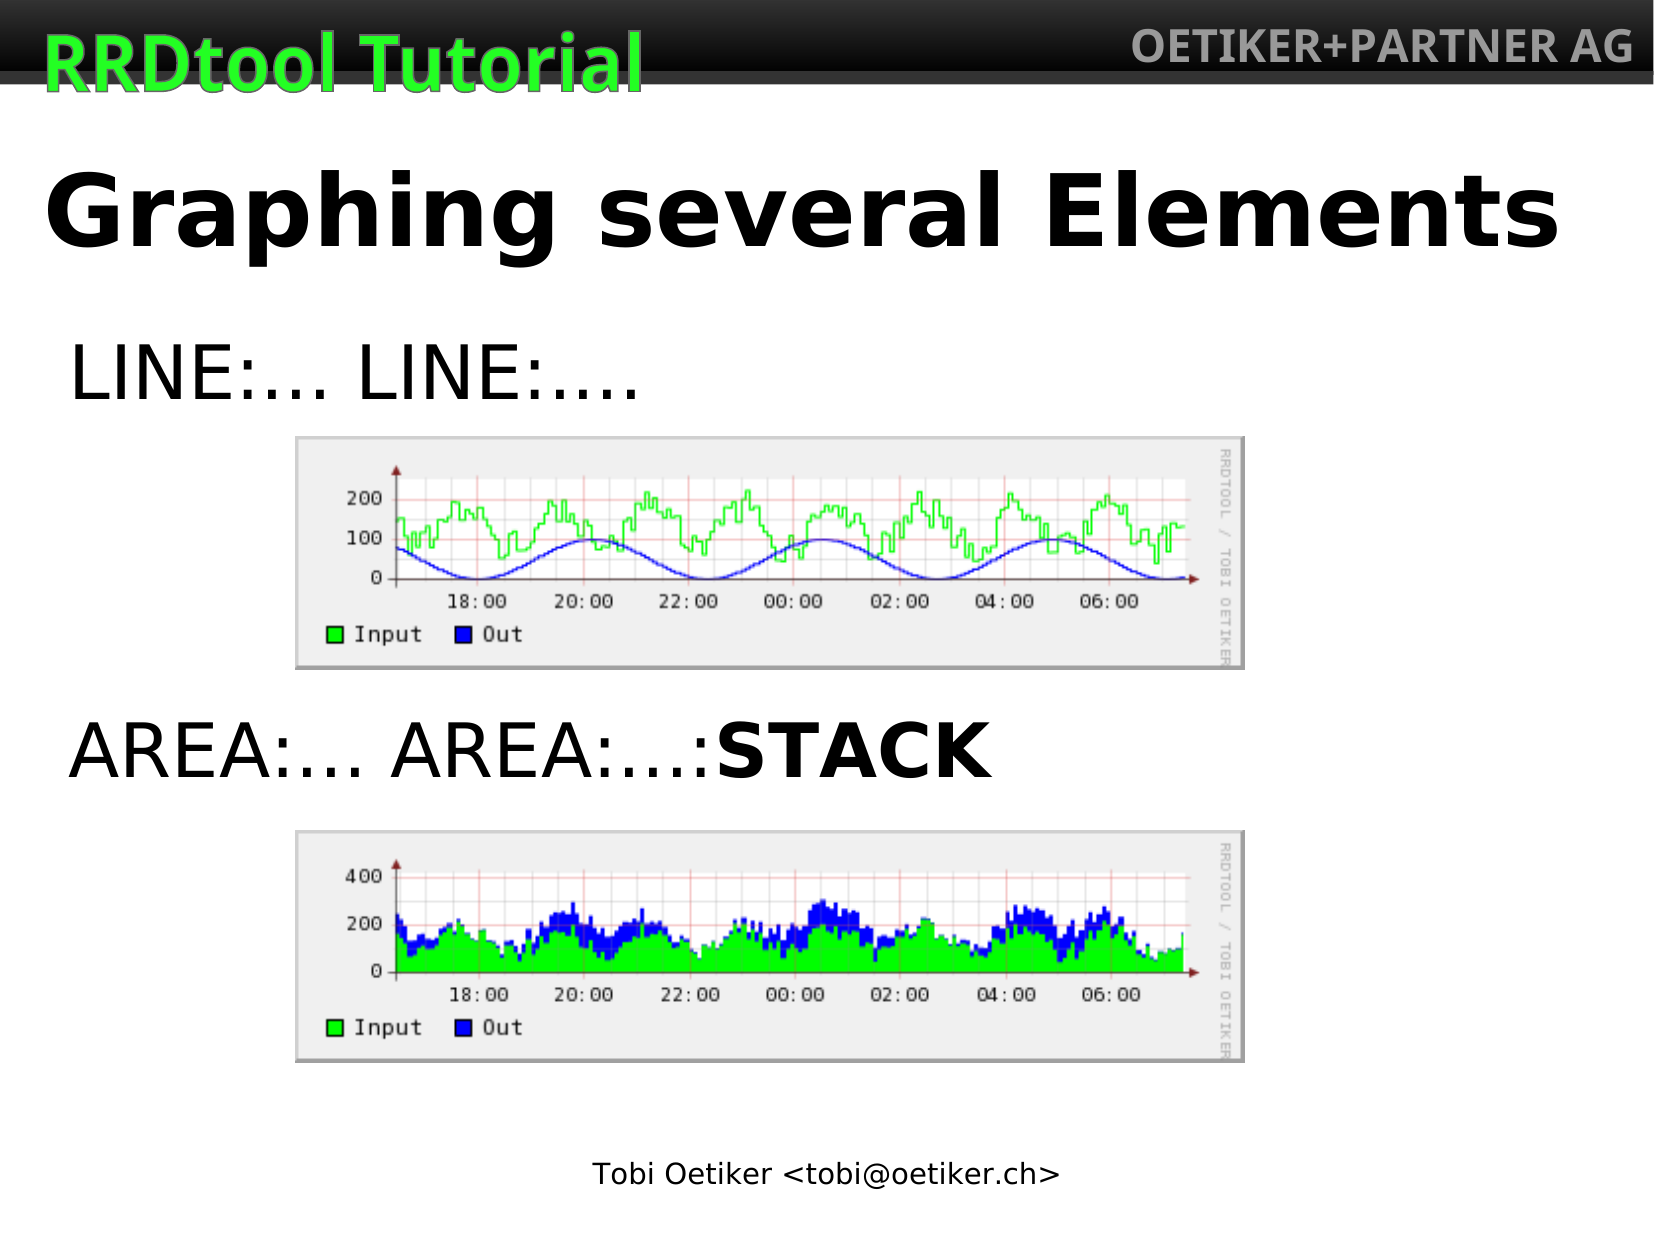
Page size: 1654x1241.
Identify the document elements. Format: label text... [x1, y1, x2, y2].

list LINE:... LINE:.... AREA:... AREA:...:STACK [50, 329, 1571, 1099]
title Graphing several Elements [43, 137, 1582, 287]
picture [295, 436, 1245, 670]
picture [295, 830, 1245, 1063]
